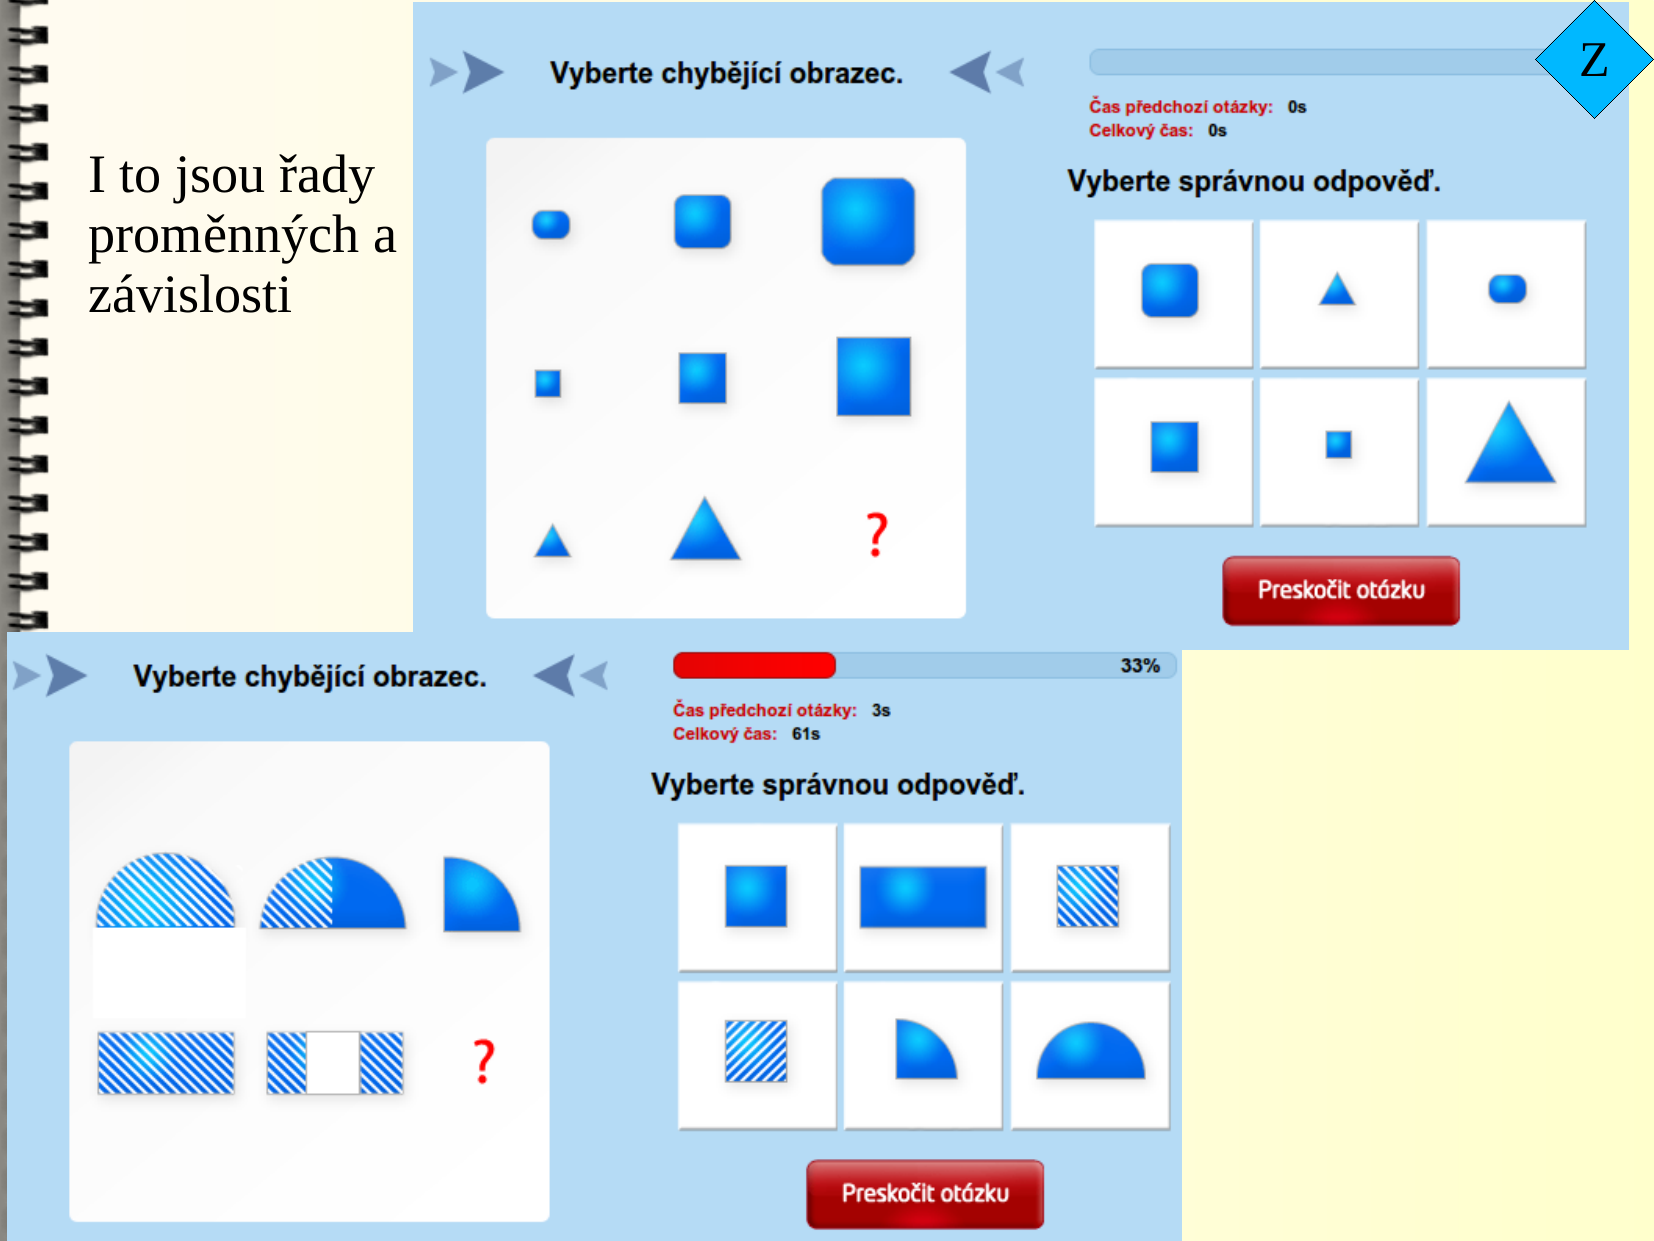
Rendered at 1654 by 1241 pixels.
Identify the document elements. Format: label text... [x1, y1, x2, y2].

picture [0, 0, 1654, 1241]
text_box Z [1535, 0, 1654, 119]
text_box I to jsou řady proměnných a závislosti [88, 144, 443, 328]
picture [1598, 2, 1629, 33]
